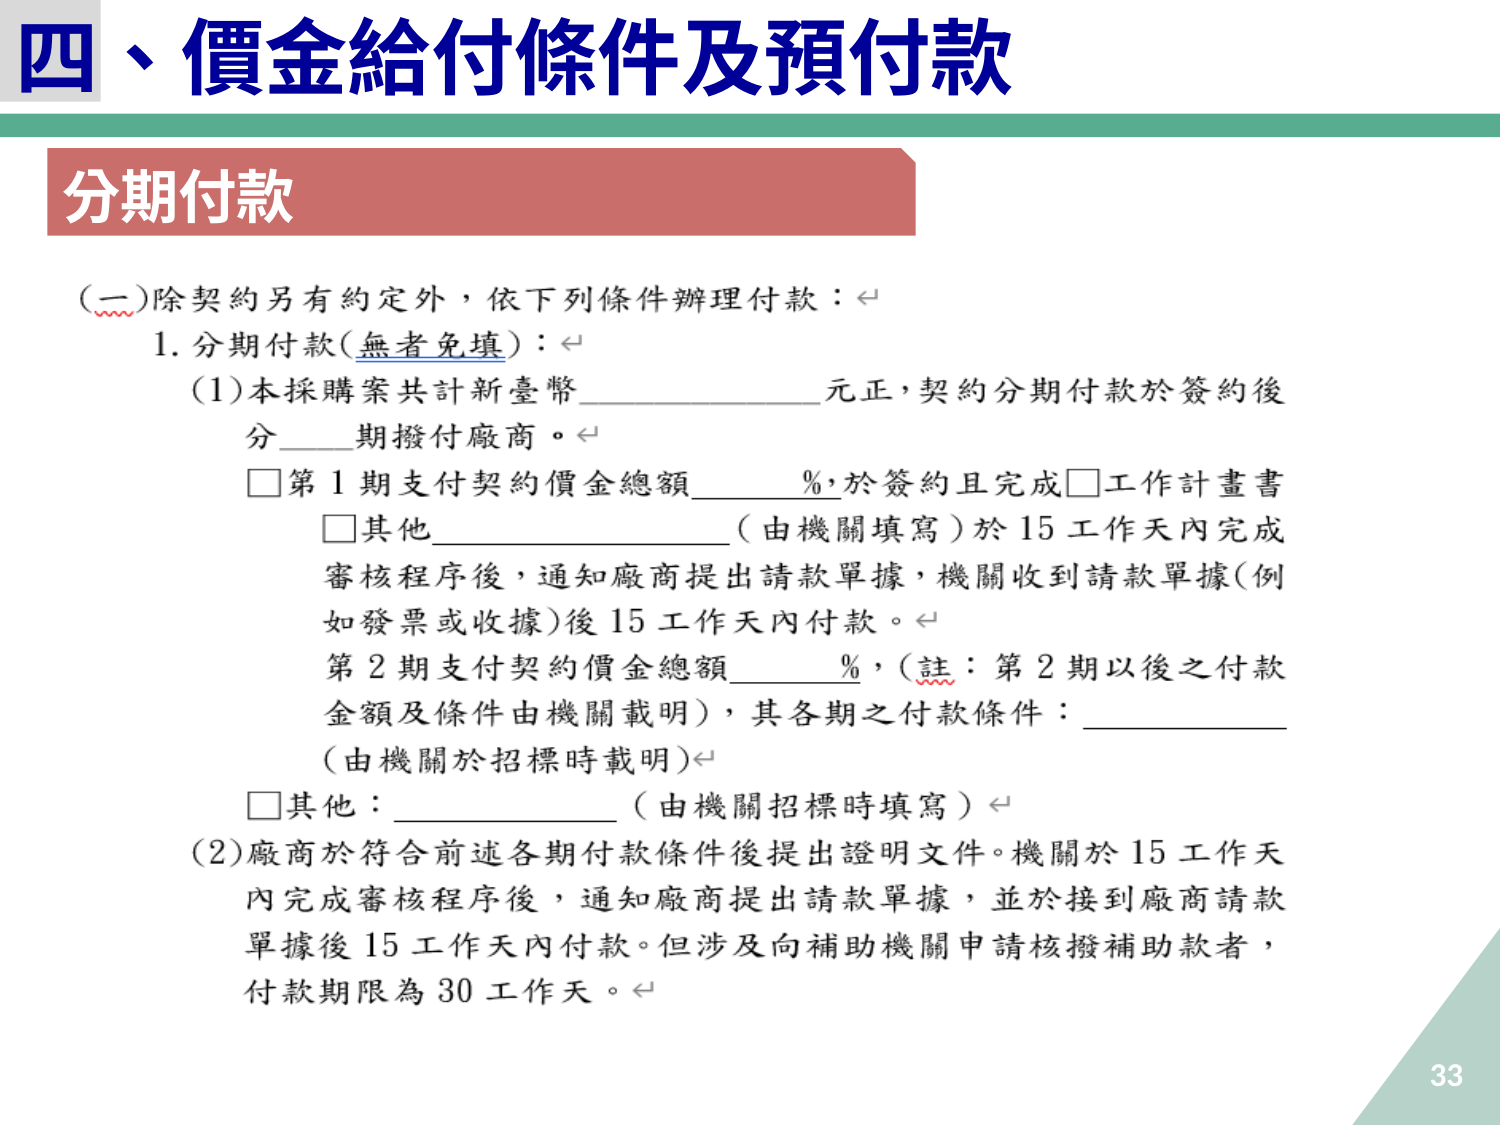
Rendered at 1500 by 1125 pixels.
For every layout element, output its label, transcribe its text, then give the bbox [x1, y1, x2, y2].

text_box 分期付款 [47, 148, 916, 236]
text_box [0, 113, 1500, 138]
text_box 四、價金給付條件及預付款 [0, 0, 1465, 113]
picture [68, 278, 1303, 1012]
text_box [1352, 927, 1500, 1125]
slide_number <編號> [1128, 1042, 1478, 1103]
